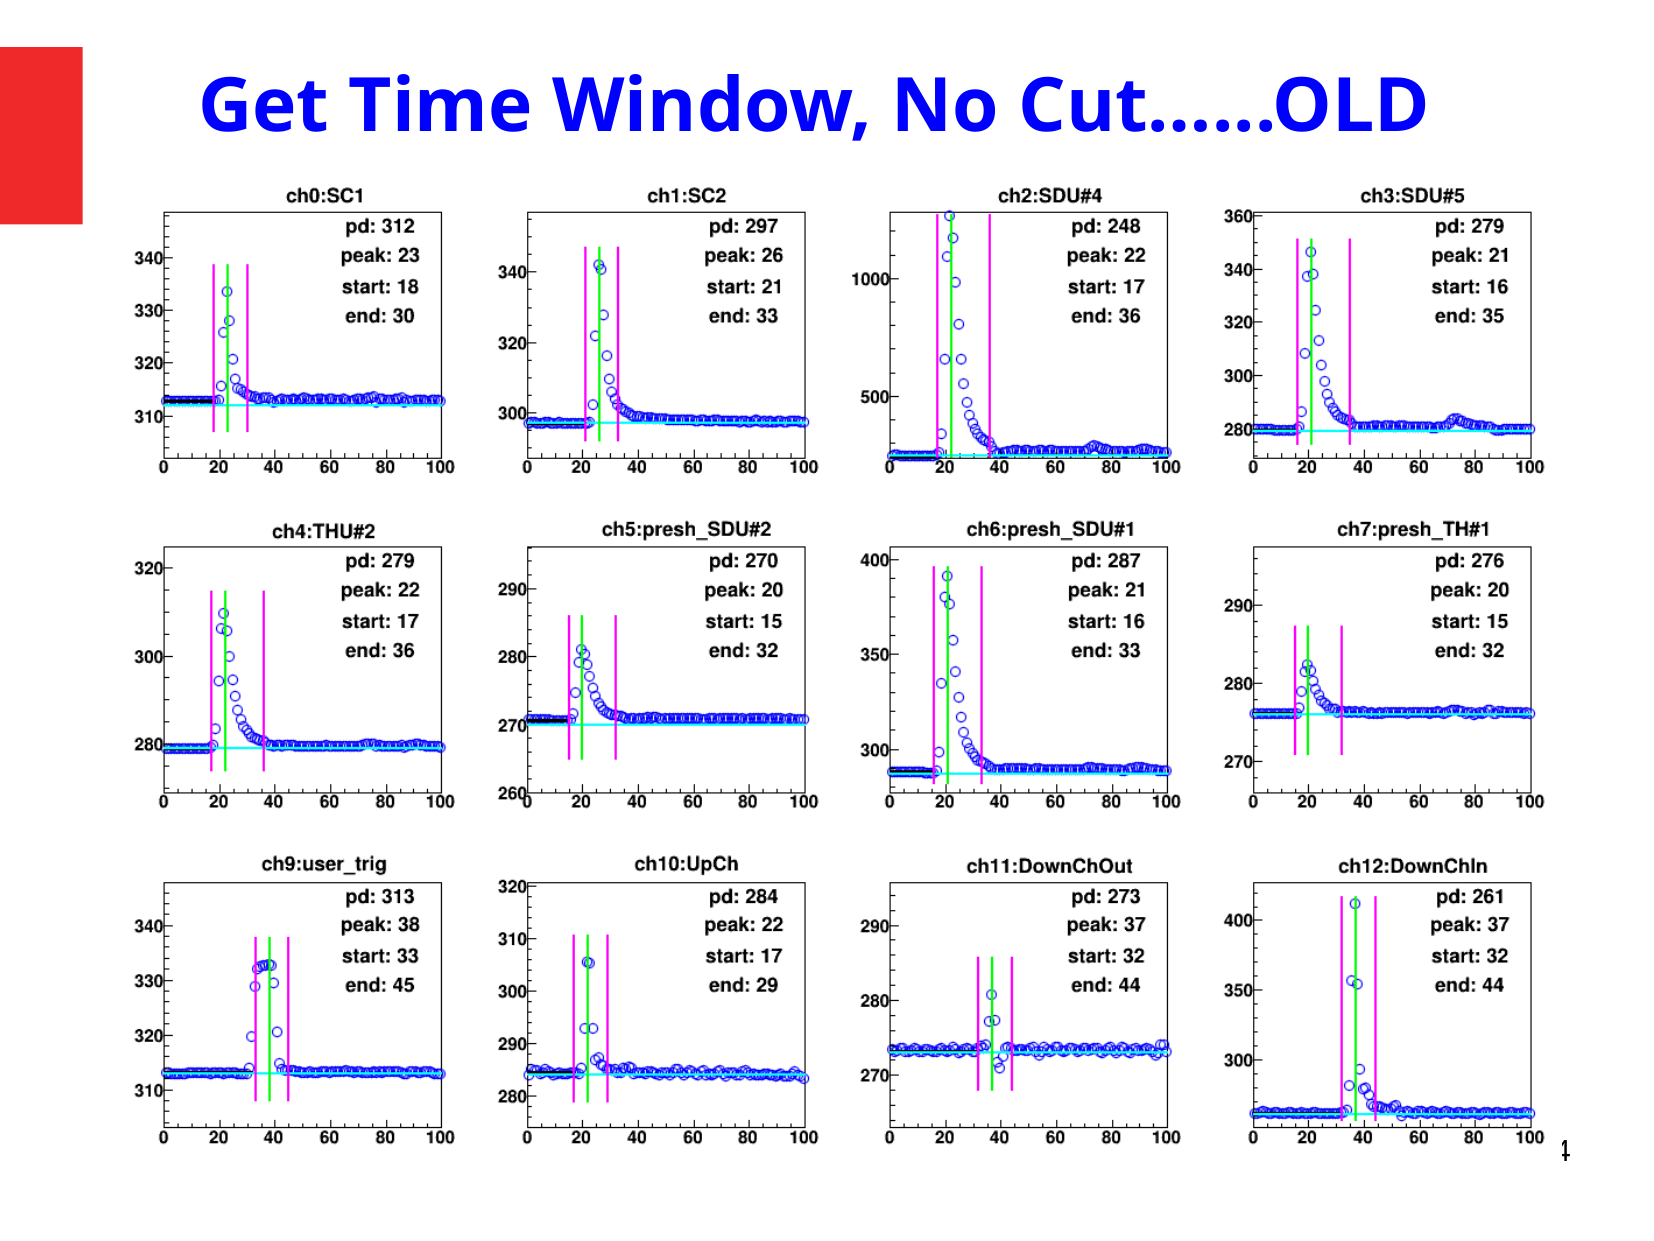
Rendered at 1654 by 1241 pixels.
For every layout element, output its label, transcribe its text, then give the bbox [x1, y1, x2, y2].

title Get Time Window, No Cut…...OLD [88, 51, 1542, 154]
picture [110, 171, 1562, 1177]
